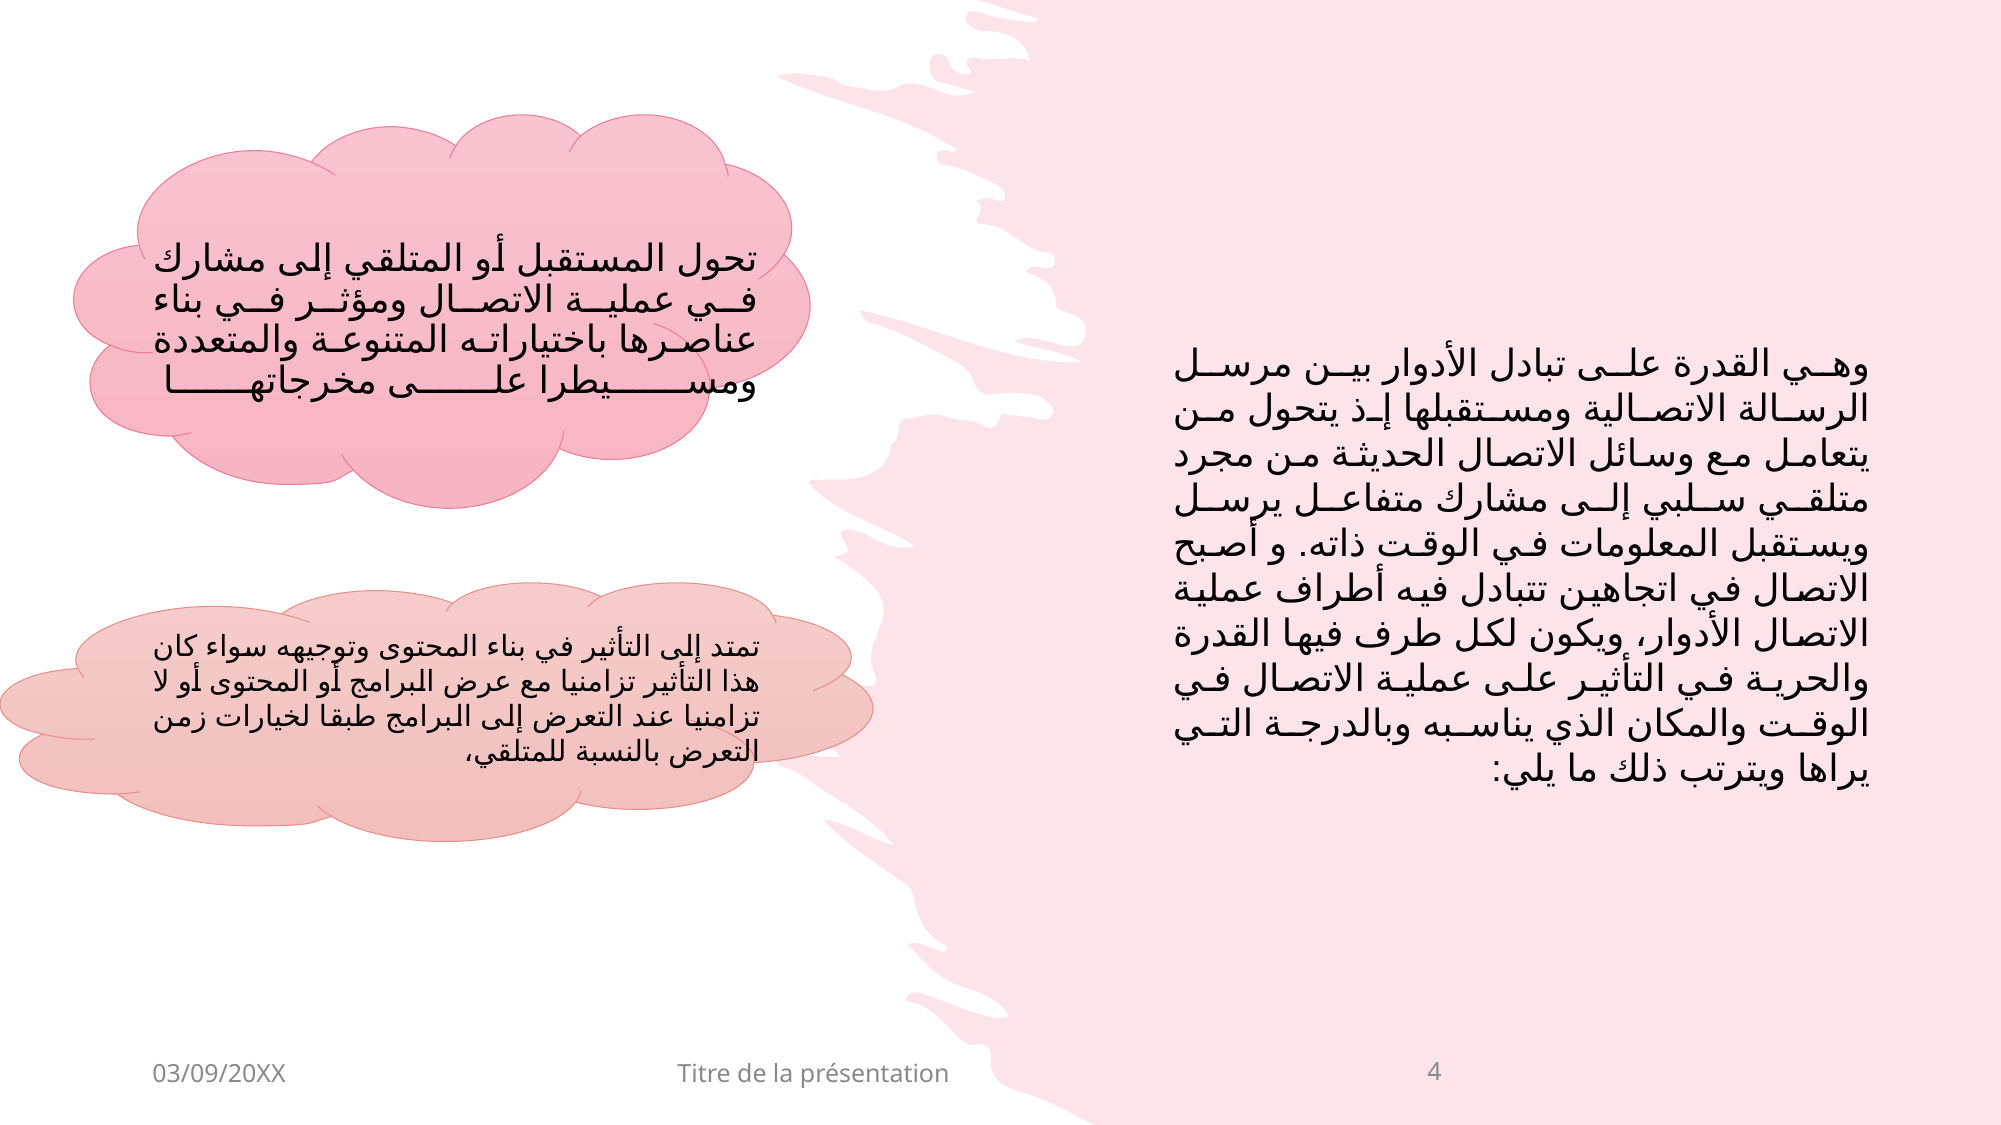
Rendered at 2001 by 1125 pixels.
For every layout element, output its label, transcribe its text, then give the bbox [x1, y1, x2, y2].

text_box Titre de la présentation [662, 1042, 1338, 1103]
text_box 03/09/20XX [137, 1042, 588, 1103]
text_box [776, 191, 811, 365]
text_box [573, 454, 650, 460]
text_box [190, 454, 557, 509]
list وهي القدرة على تبادل الأدوار بين مرسل الرسالة الاتصالية ومستقبلها إذ يتحول من يتعامل مع وسائل الاتصال الحديثة من مجرد متلقي سلبي إلى مشارك متفاعل يرسل ويستقبل المعلومات في الوقت ذاته. و أصبح الاتصال في اتجاهين تتبادل فيه أطراف عملية الاتصال الأدوار، ويكون لكل طرف فيها القدرة والحرية في التأثير على عملية الاتصال في الوقت والمكان الذي يناسبه وبالدرجة التي يراها ويترتب ذلك ما يلي: [1158, 104, 1895, 1024]
title تحول المستقبل أو المتلقي إلى مشارك في عملية الاتصال ومؤثر في بناء عناصرها باختياراته المتنوعة والمتعددة ومسيطرا على مخرجاتها [137, 104, 776, 454]
text_box ‹#› [1412, 1042, 1863, 1103]
list تمتد إلى التأثير في بناء المحتوى وتوجيهه سواء كان هذا التأثير تزامنيا مع عرض البرامج أو المحتوى أو لا تزامنيا عند التعرض إلى البرامج طبقا لخيارات زمن التعرض بالنسبة للمتلقي، [137, 619, 776, 1025]
text_box [73, 245, 137, 432]
text_box [0, 582, 874, 806]
